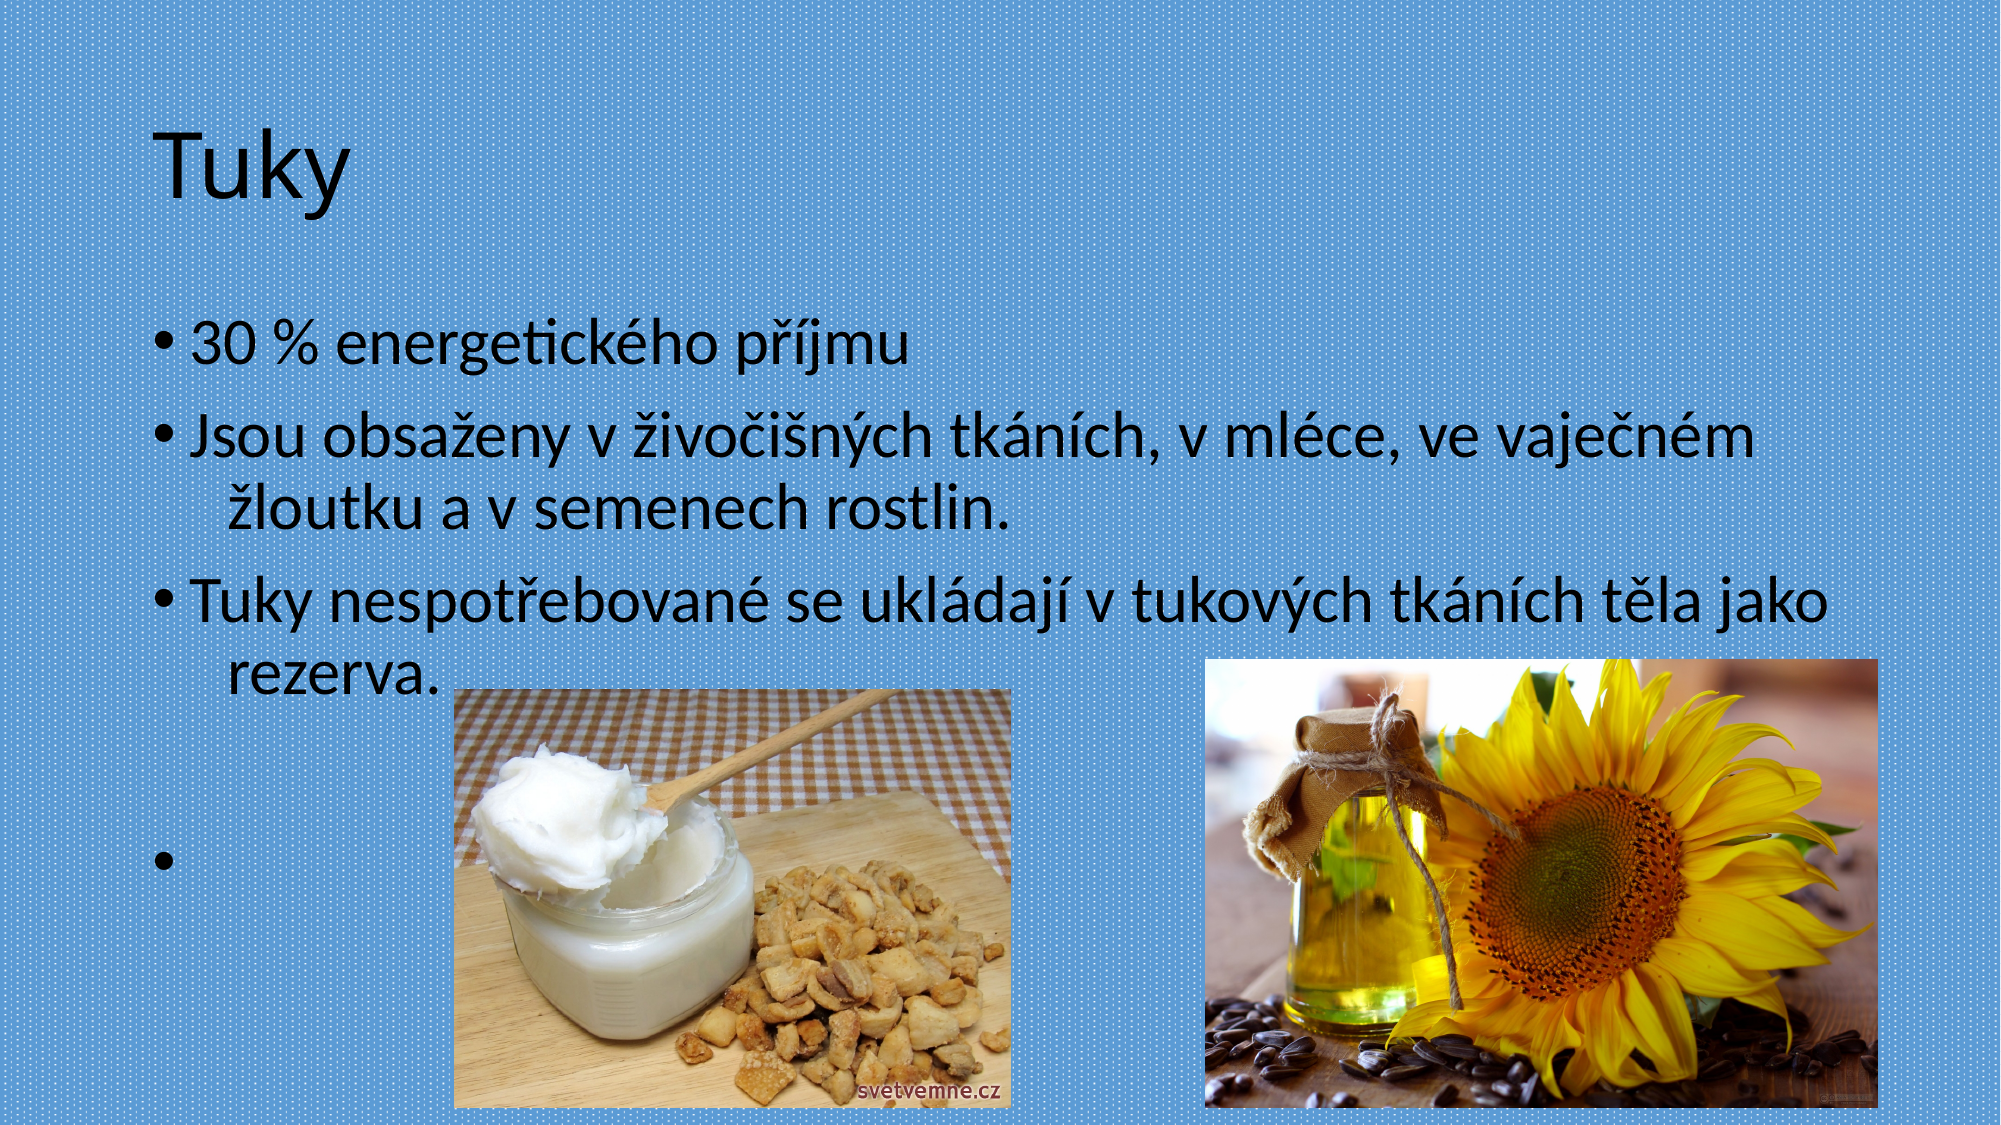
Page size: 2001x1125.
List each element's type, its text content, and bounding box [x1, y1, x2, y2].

picture [454, 690, 1011, 1108]
list 30 % energetického příjmu Jsou obsaženy v živočišných tkáních, v mléce, ve vaječném žloutku a v semenech rostlin. Tuky nespotřebované se ukládají v tukových tkáních těla jako rezerva. [137, 299, 1863, 1014]
picture [1205, 659, 1878, 1108]
title Tuky [137, 59, 1863, 278]
